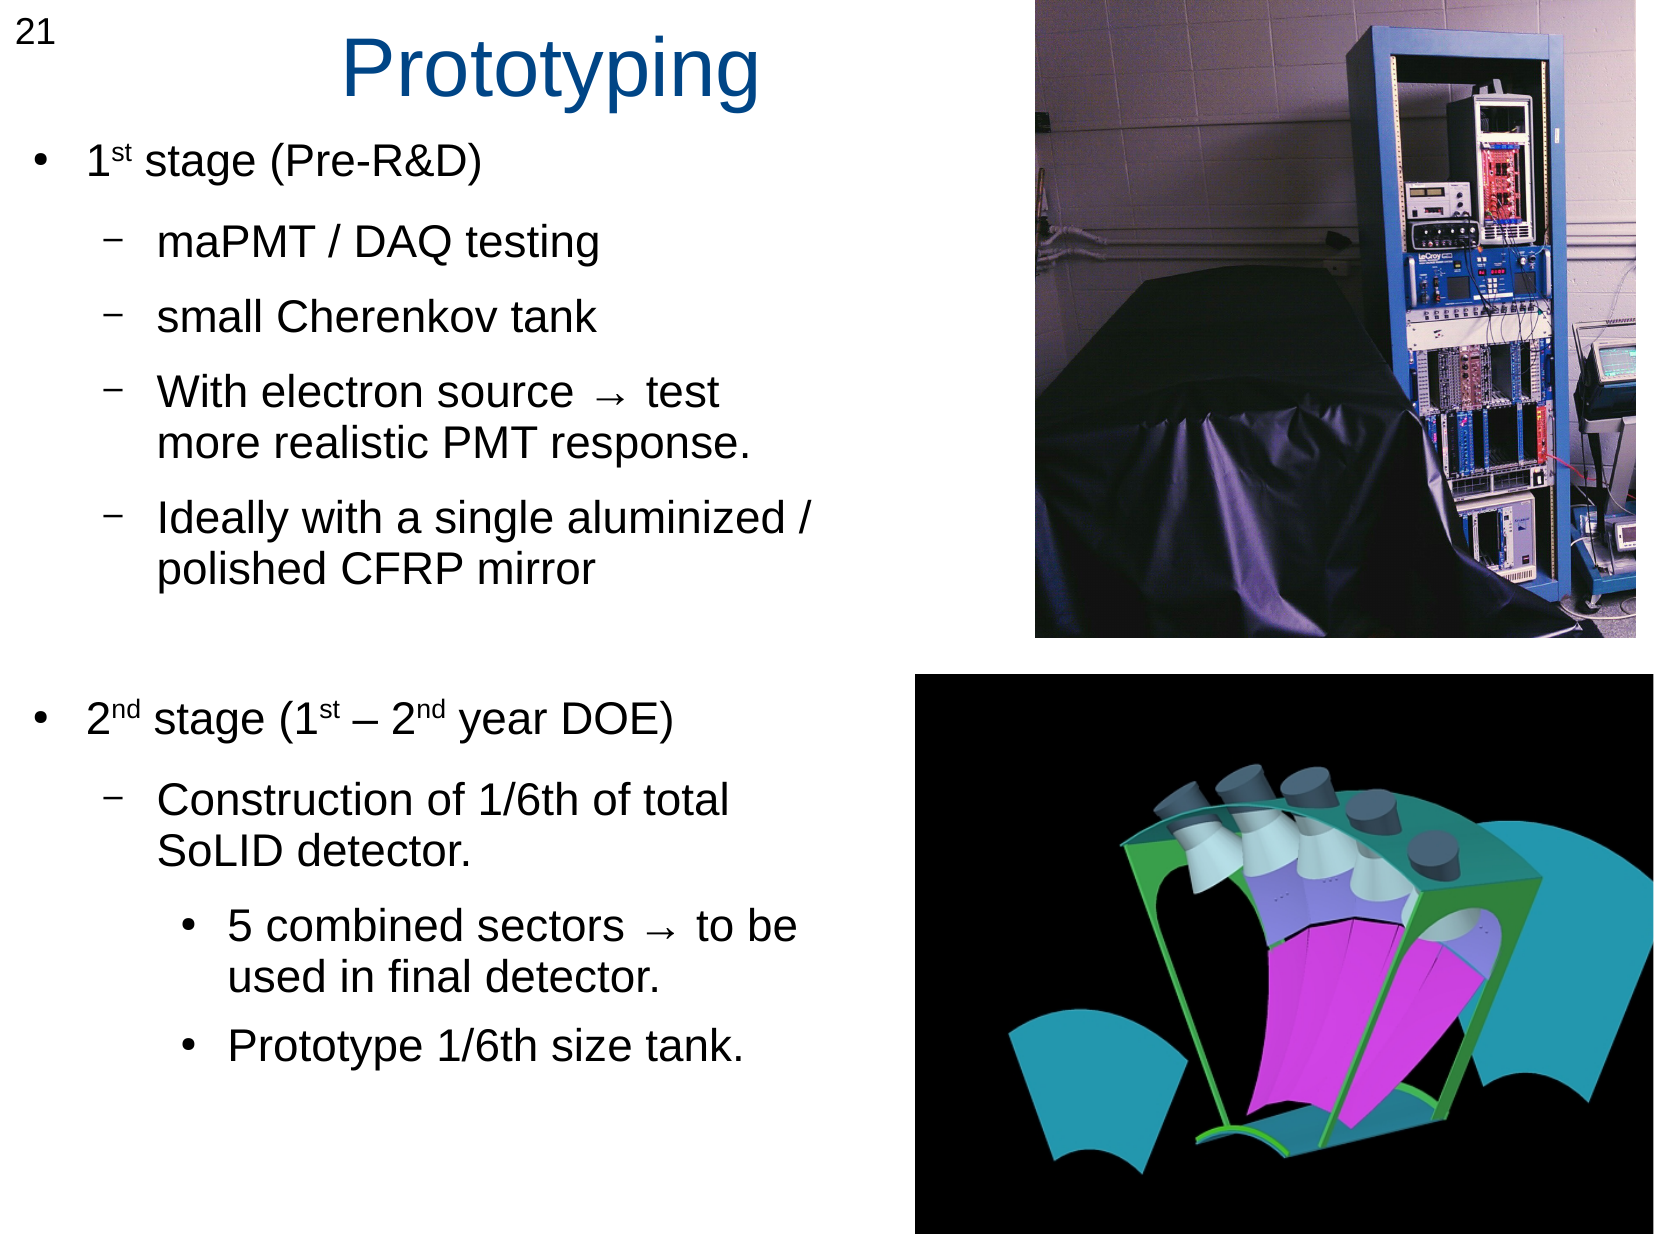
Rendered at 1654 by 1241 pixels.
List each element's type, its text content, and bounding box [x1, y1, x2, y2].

list 1st stage (Pre-R&D) maPMT / DAQ testing small Cherenkov tank With electron source → test more realistic PMT response. Ideally with a single aluminized / polished CFRP mirror 2nd stage (1st – 2nd year DOE) Construction of 1/6th of total SoLID detector. 5 combined sectors → to be used in final detector. Prototype 1/6th size tank. [15, 135, 826, 1216]
picture [1035, 0, 1636, 638]
picture [915, 674, 1654, 1234]
title Prototyping [105, 15, 998, 121]
text_box 21 [0, 3, 72, 61]
